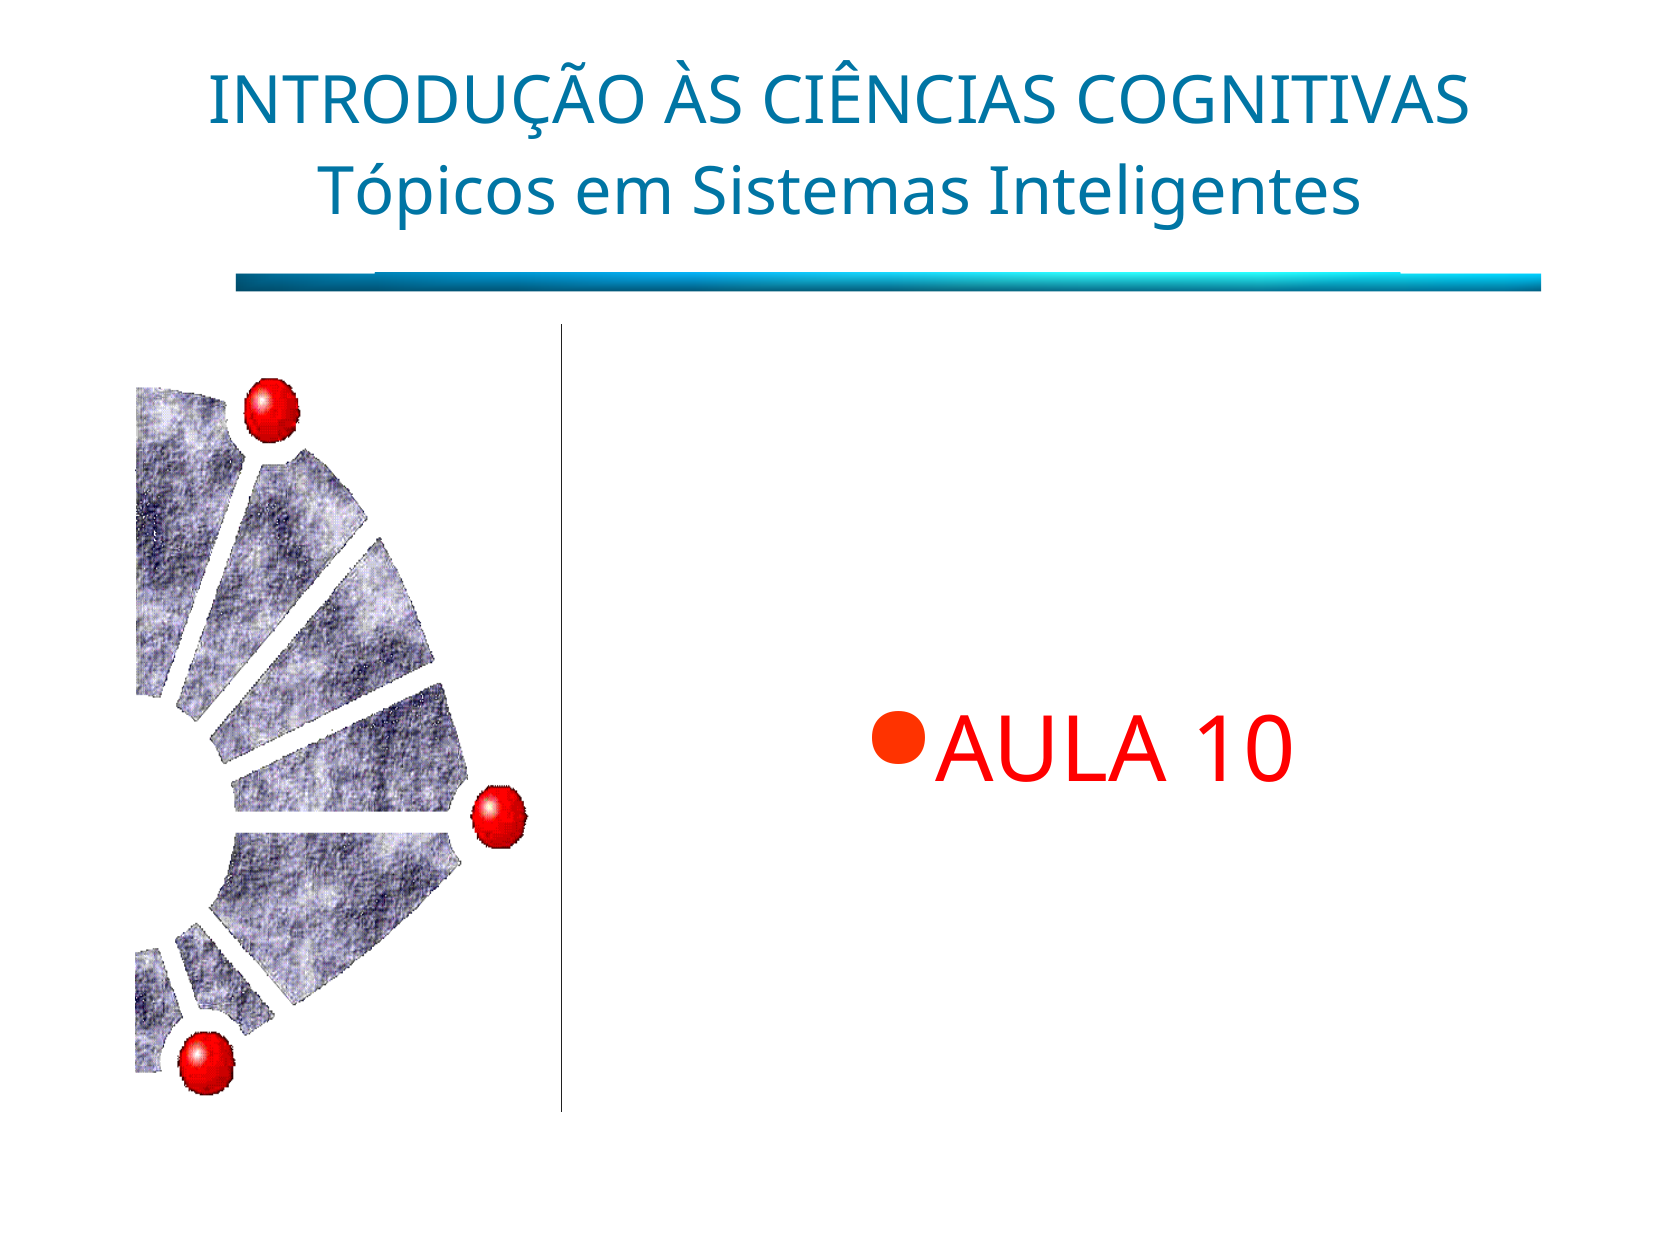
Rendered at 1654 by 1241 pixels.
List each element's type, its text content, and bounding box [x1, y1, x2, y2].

chart [135, 324, 562, 1112]
picture [125, 272, 1654, 295]
title INTRODUÇÃO ÀS CIÊNCIAS COGNITIVAS Tópicos em Sistemas Inteligentes [61, 35, 1620, 250]
subtitle AULA 10 [553, 309, 1534, 1182]
